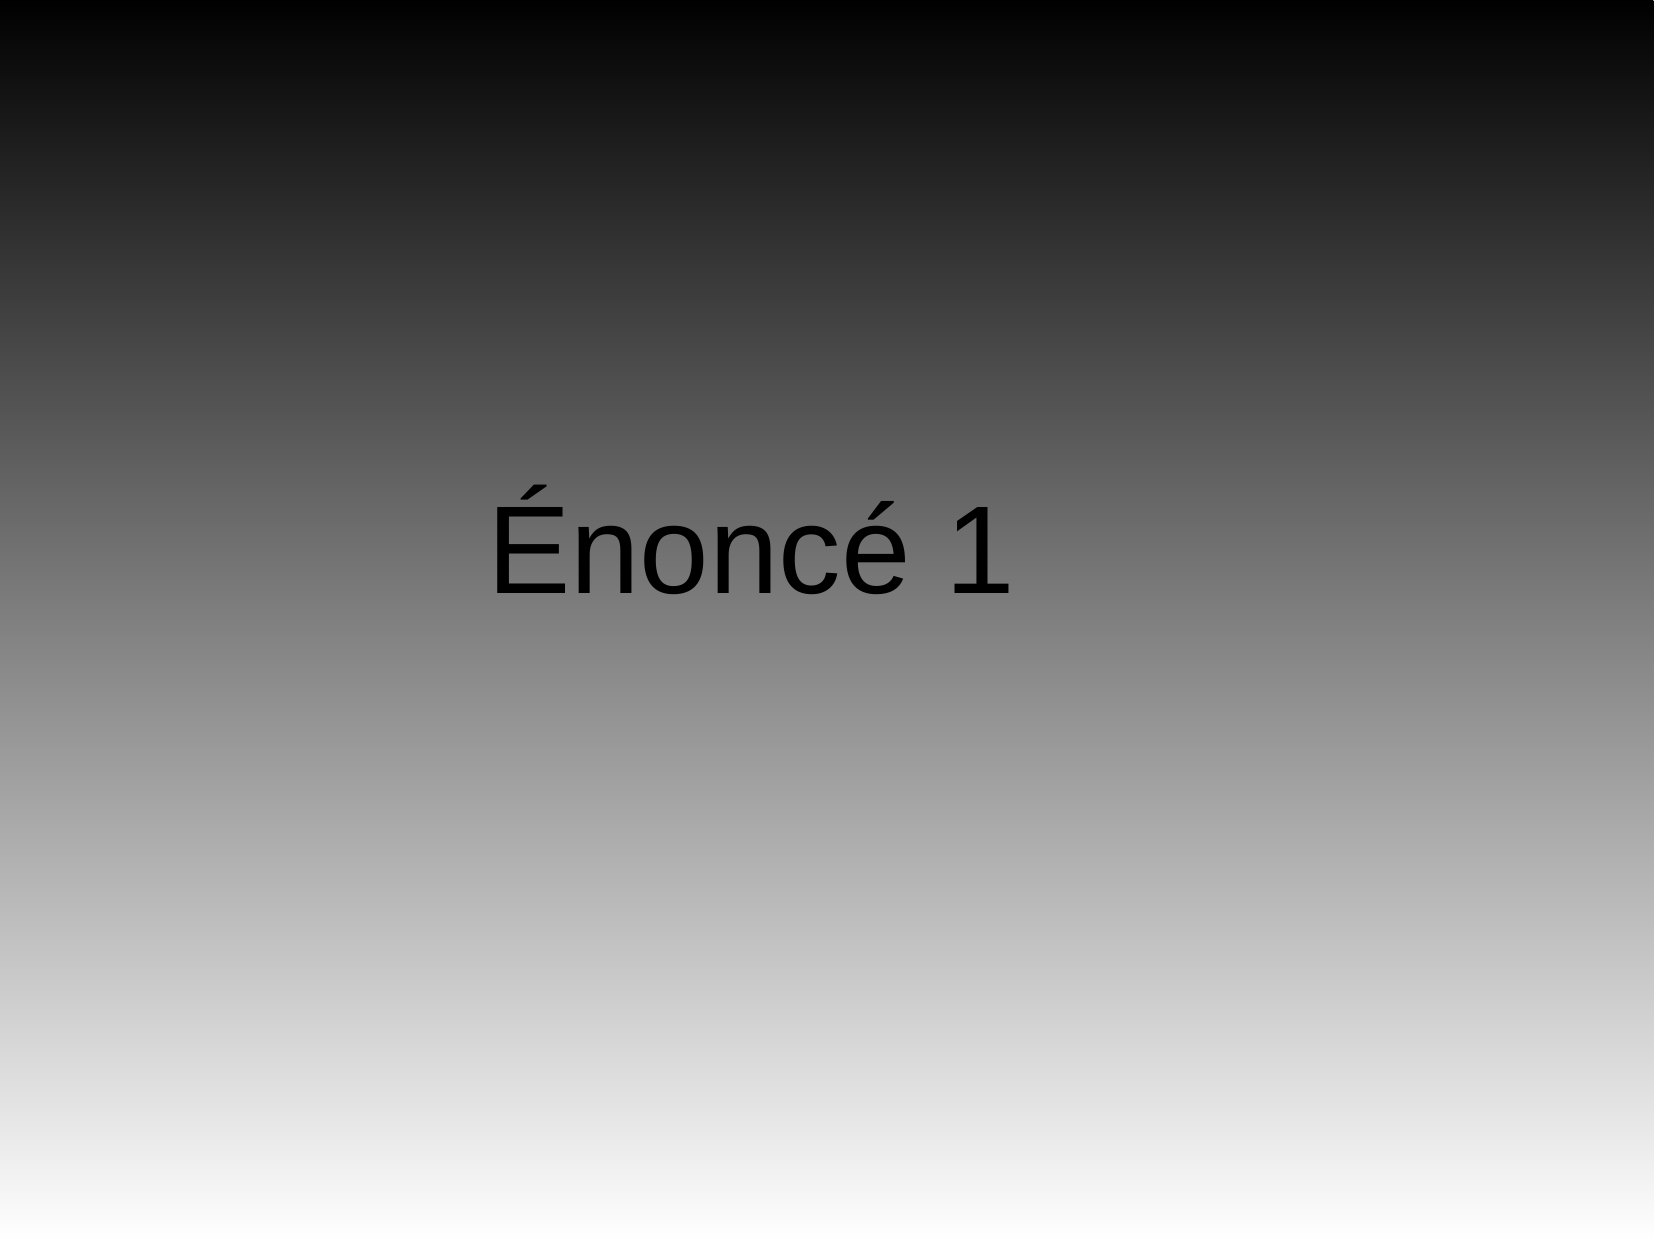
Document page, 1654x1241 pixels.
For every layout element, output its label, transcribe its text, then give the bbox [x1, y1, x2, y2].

text_box Énoncé 1 [472, 472, 1152, 628]
